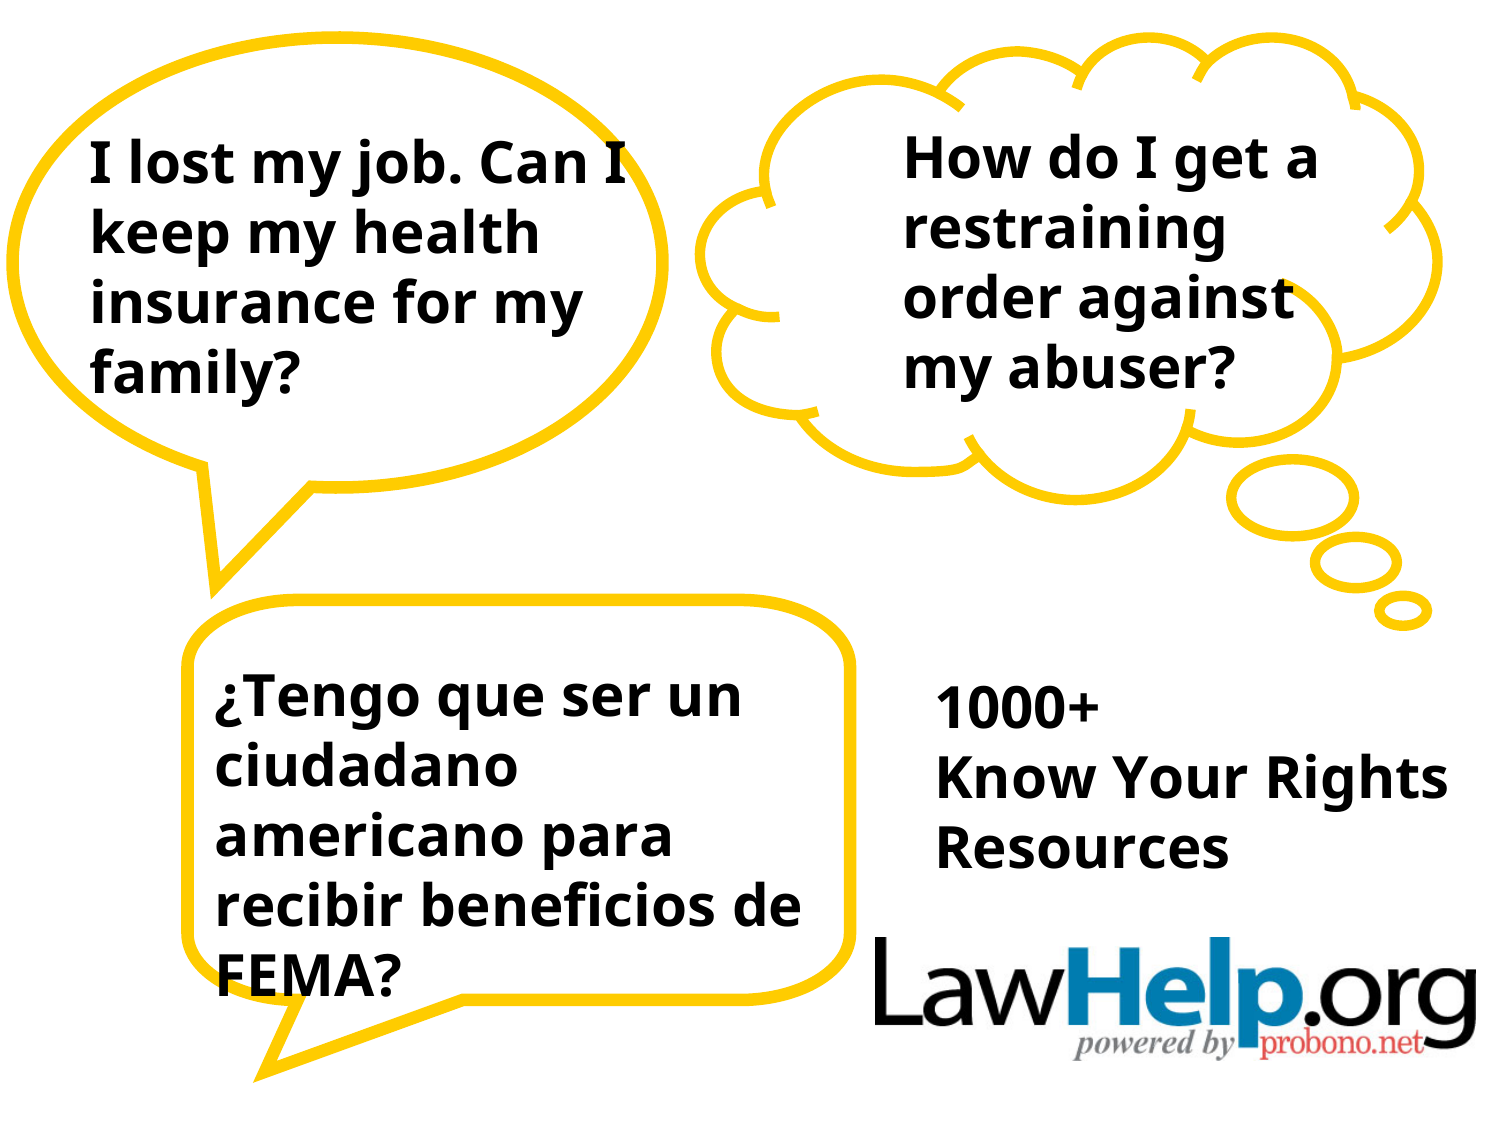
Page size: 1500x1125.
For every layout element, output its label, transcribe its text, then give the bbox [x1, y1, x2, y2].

text_box I lost my job. Can I keep my health insurance for my family? [75, 117, 663, 413]
picture [875, 937, 1476, 1061]
text_box ¿Tengo que ser un ciudadano americano para recibir beneficios de FEMA? [200, 650, 851, 1016]
text_box How do I get a restraining order against my abuser? [887, 112, 1351, 408]
text_box 1000+ Know Your Rights Resources [919, 662, 1481, 888]
